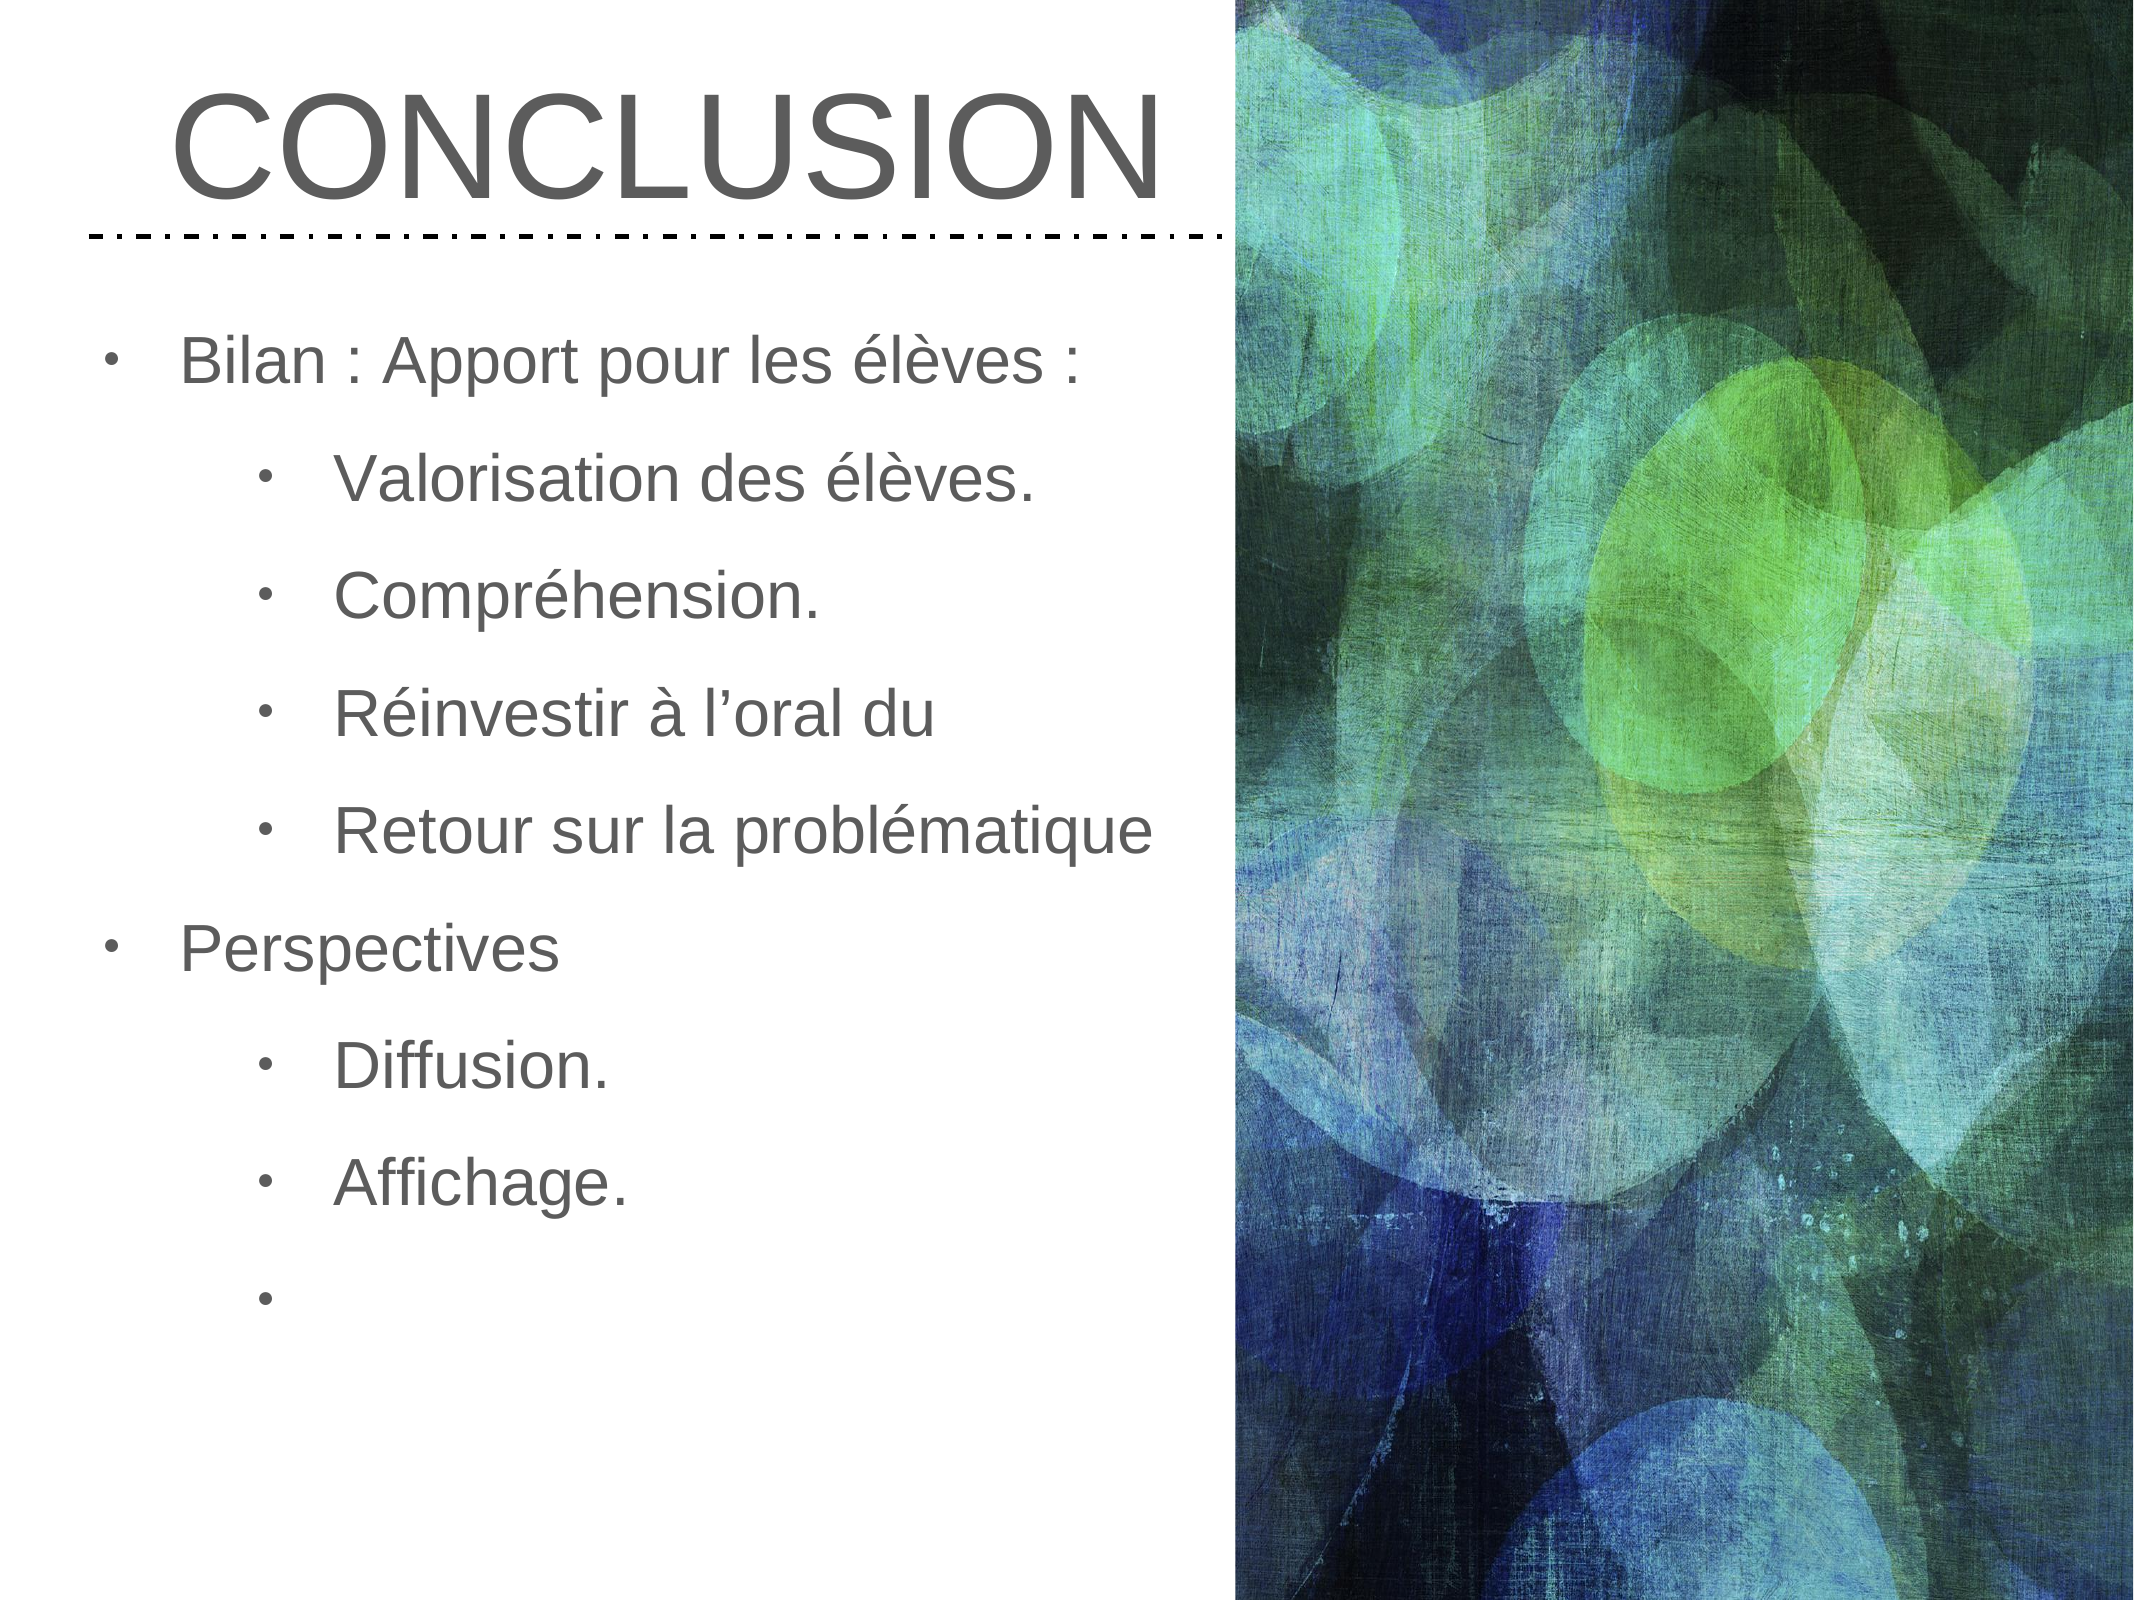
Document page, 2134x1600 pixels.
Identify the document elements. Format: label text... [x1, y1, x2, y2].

picture [1235, 0, 2134, 1600]
text_box CONCLUSION [160, 0, 1218, 236]
text_box Bilan : Apport pour les élèves : Valorisation des élèves. Compréhension. Réinvestir à l’oral du Retour sur la problématique Perspectives Diffusion. Affichage. [94, 309, 1208, 1494]
